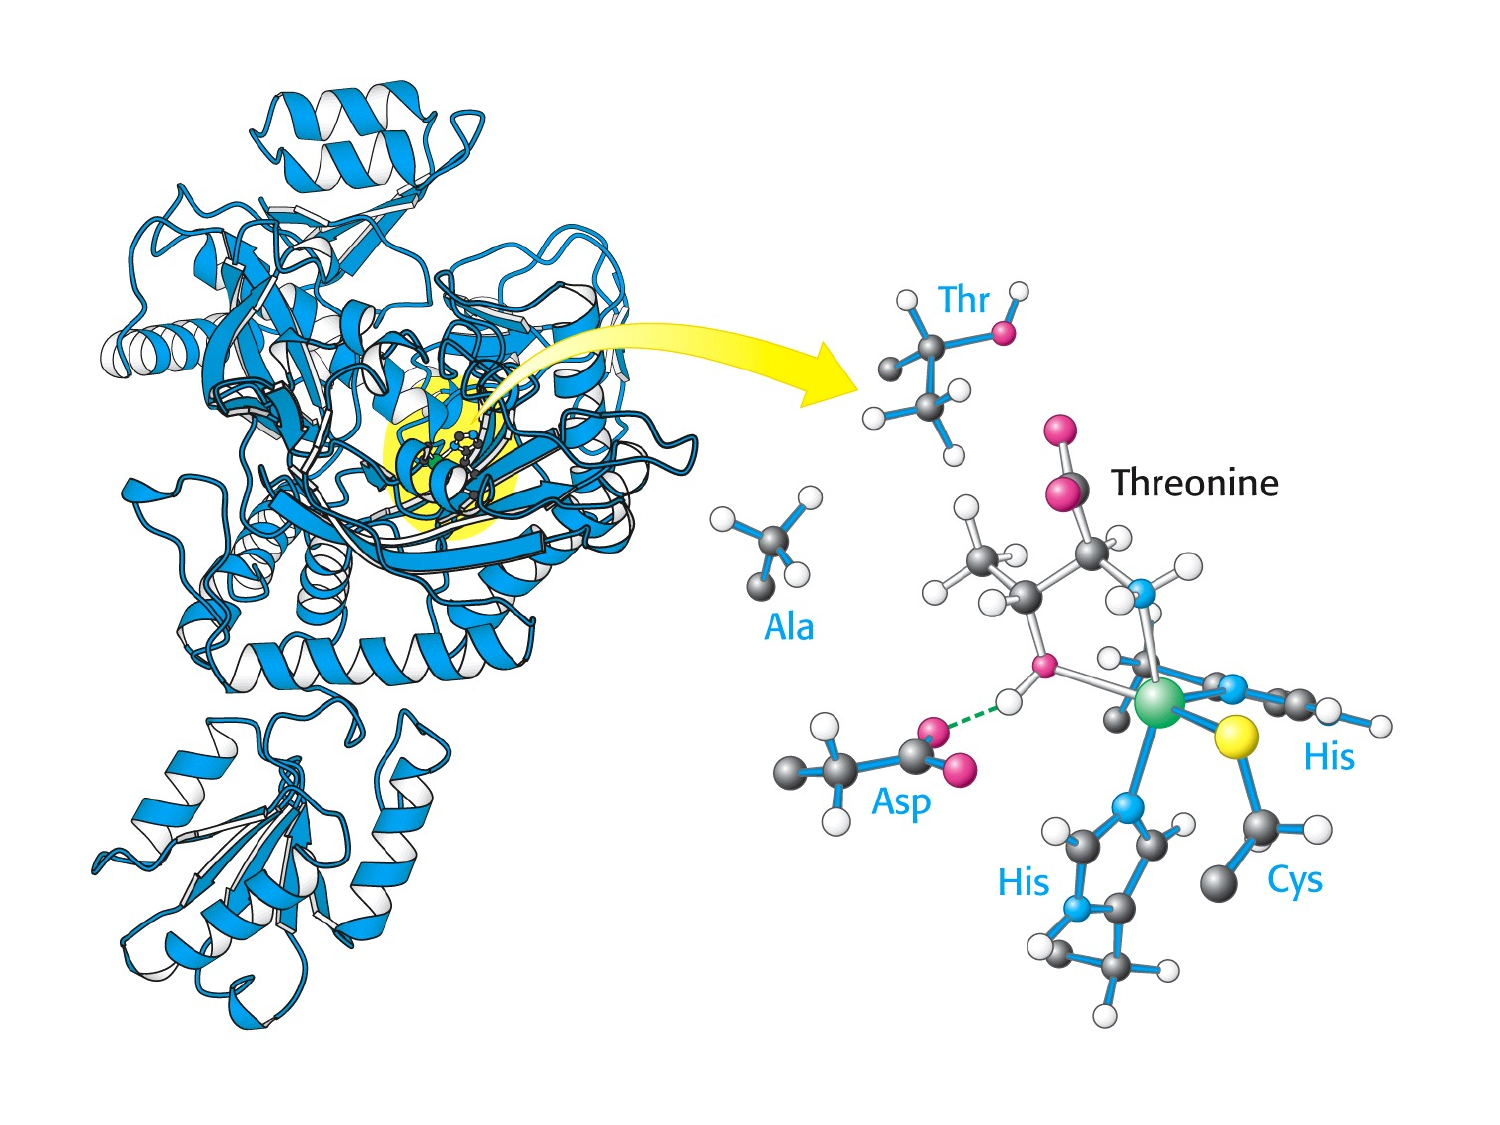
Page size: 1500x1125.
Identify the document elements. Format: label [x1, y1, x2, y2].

picture [65, 62, 1412, 1046]
